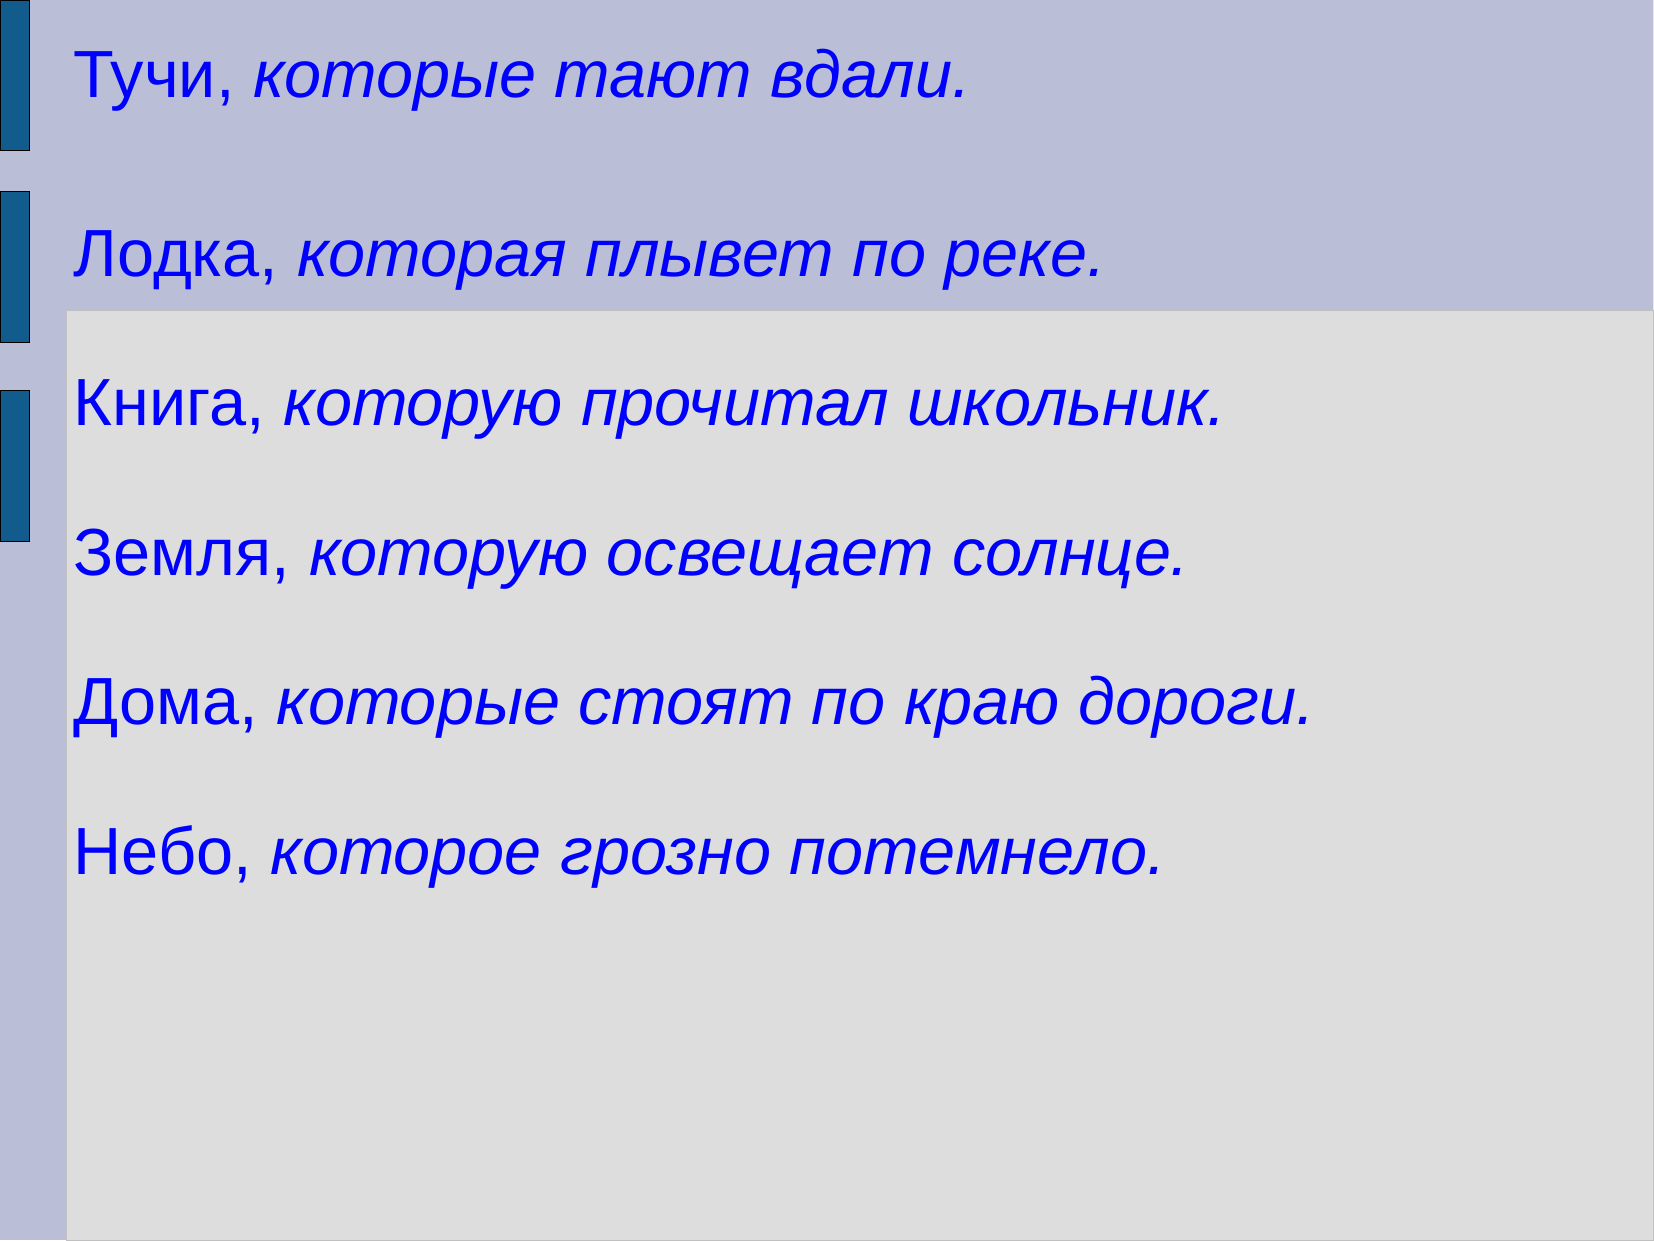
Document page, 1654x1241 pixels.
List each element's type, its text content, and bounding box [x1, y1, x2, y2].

text_box Тучи, которые тают вдали. Лодка, которая плывет по реке. Книга, которую прочитал школьник. Земля, которую освещает солнце. Дома, которые стоят по краю дороги. Небо, которое грозно потемнело. [59, 29, 1625, 930]
